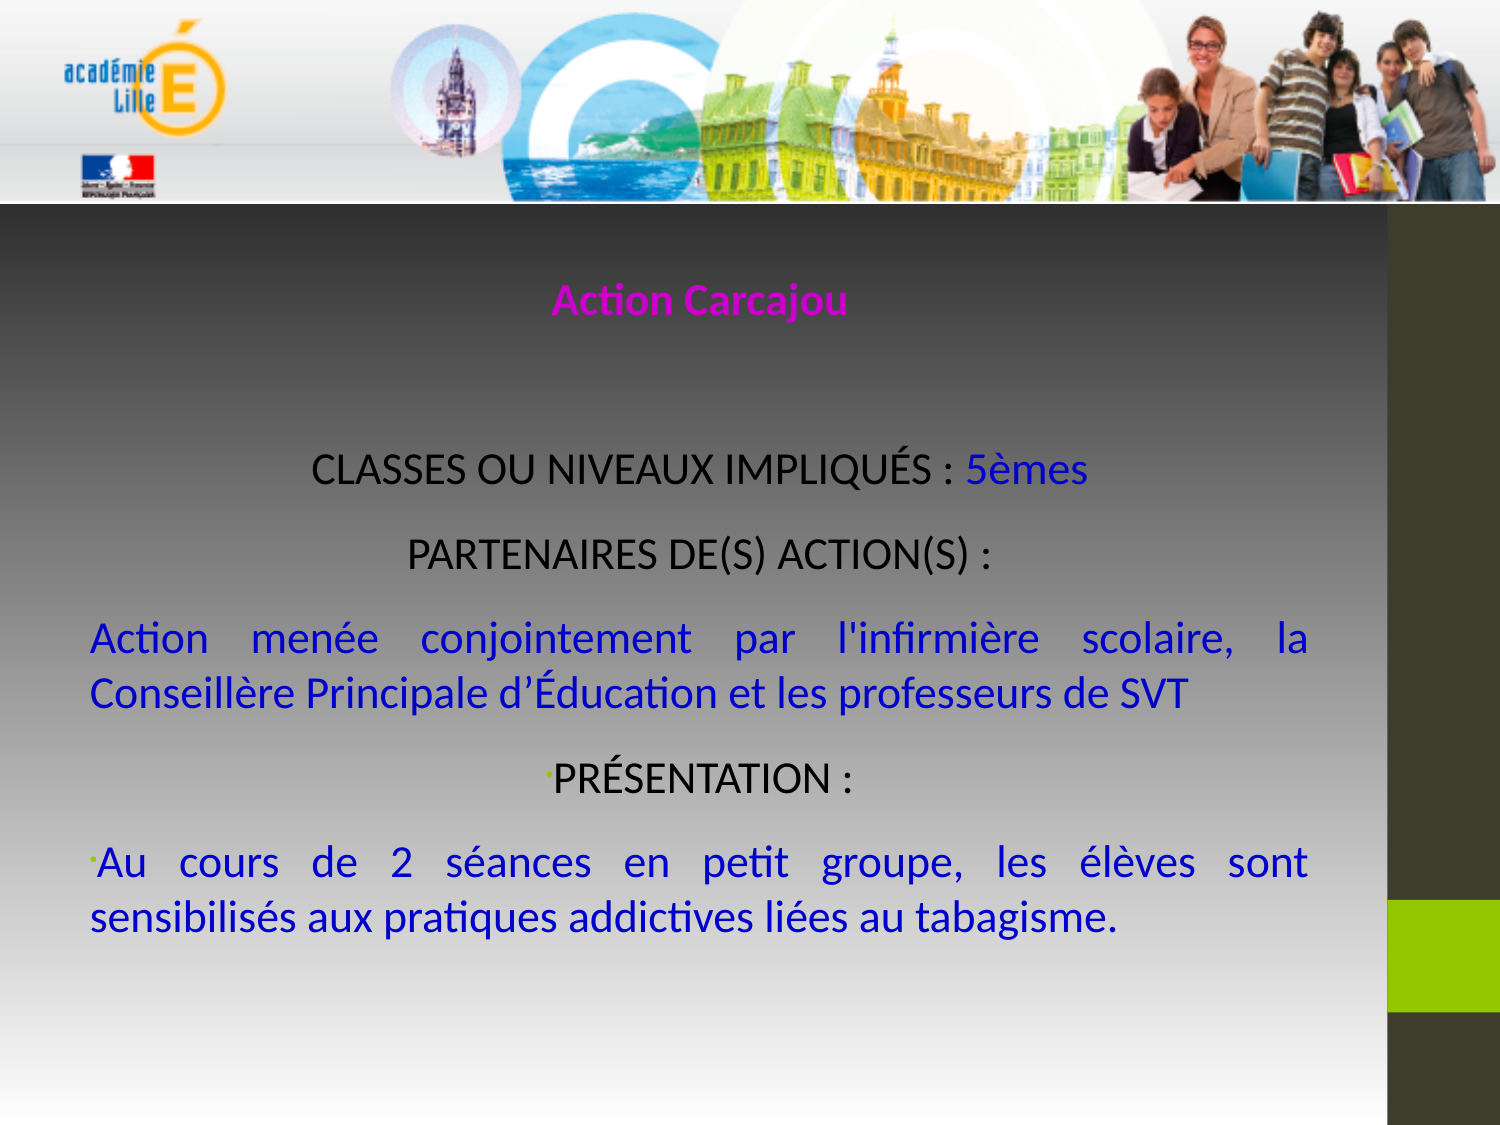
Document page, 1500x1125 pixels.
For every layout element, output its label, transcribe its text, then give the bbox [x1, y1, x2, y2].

list Action Carcajou CLASSES OU NIVEAUX IMPLIQUÉS : 5èmes PARTENAIRES DE(S) ACTION(S) : Action menée conjointement par l'infirmière scolaire, la Conseillère Principale d’Éducation et les professeurs de SVT PRÉSENTATION : Au cours de 2 séances en petit groupe, les élèves sont sensibilisés aux pratiques addictives liées au tabagisme. [75, 262, 1325, 1050]
picture [0, 0, 1500, 204]
